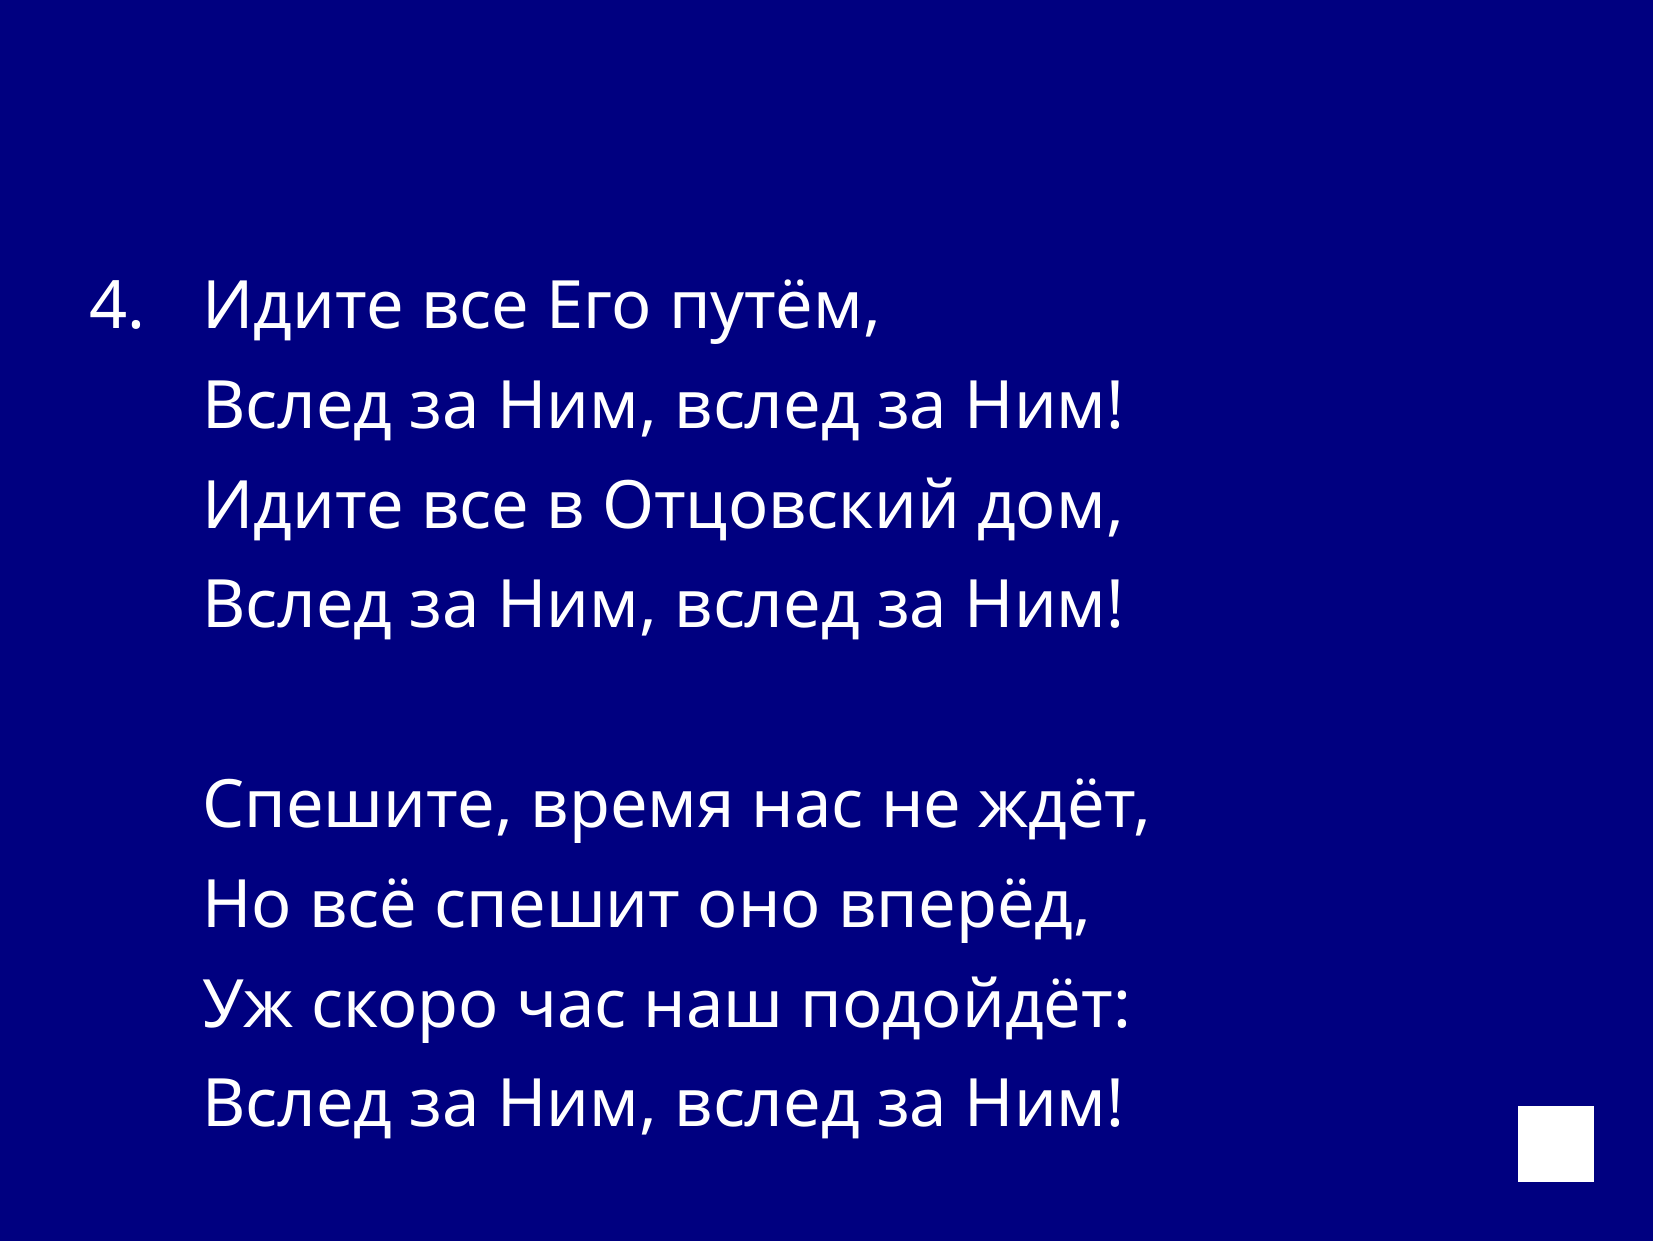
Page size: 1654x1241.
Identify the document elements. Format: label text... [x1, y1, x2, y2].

text_box [1518, 1106, 1594, 1182]
text_box 4. Идите все Его путём, Вслед за Ним, вслед за Ним! Идите все в Отцовский дом, Вслед за Ним, вслед за Ним! Спешите, время нас не ждёт, Но всё спешит оно вперёд, Уж скоро час наш подойдёт: Вслед за Ним, вслед за Ним! [75, 150, 1576, 1163]
